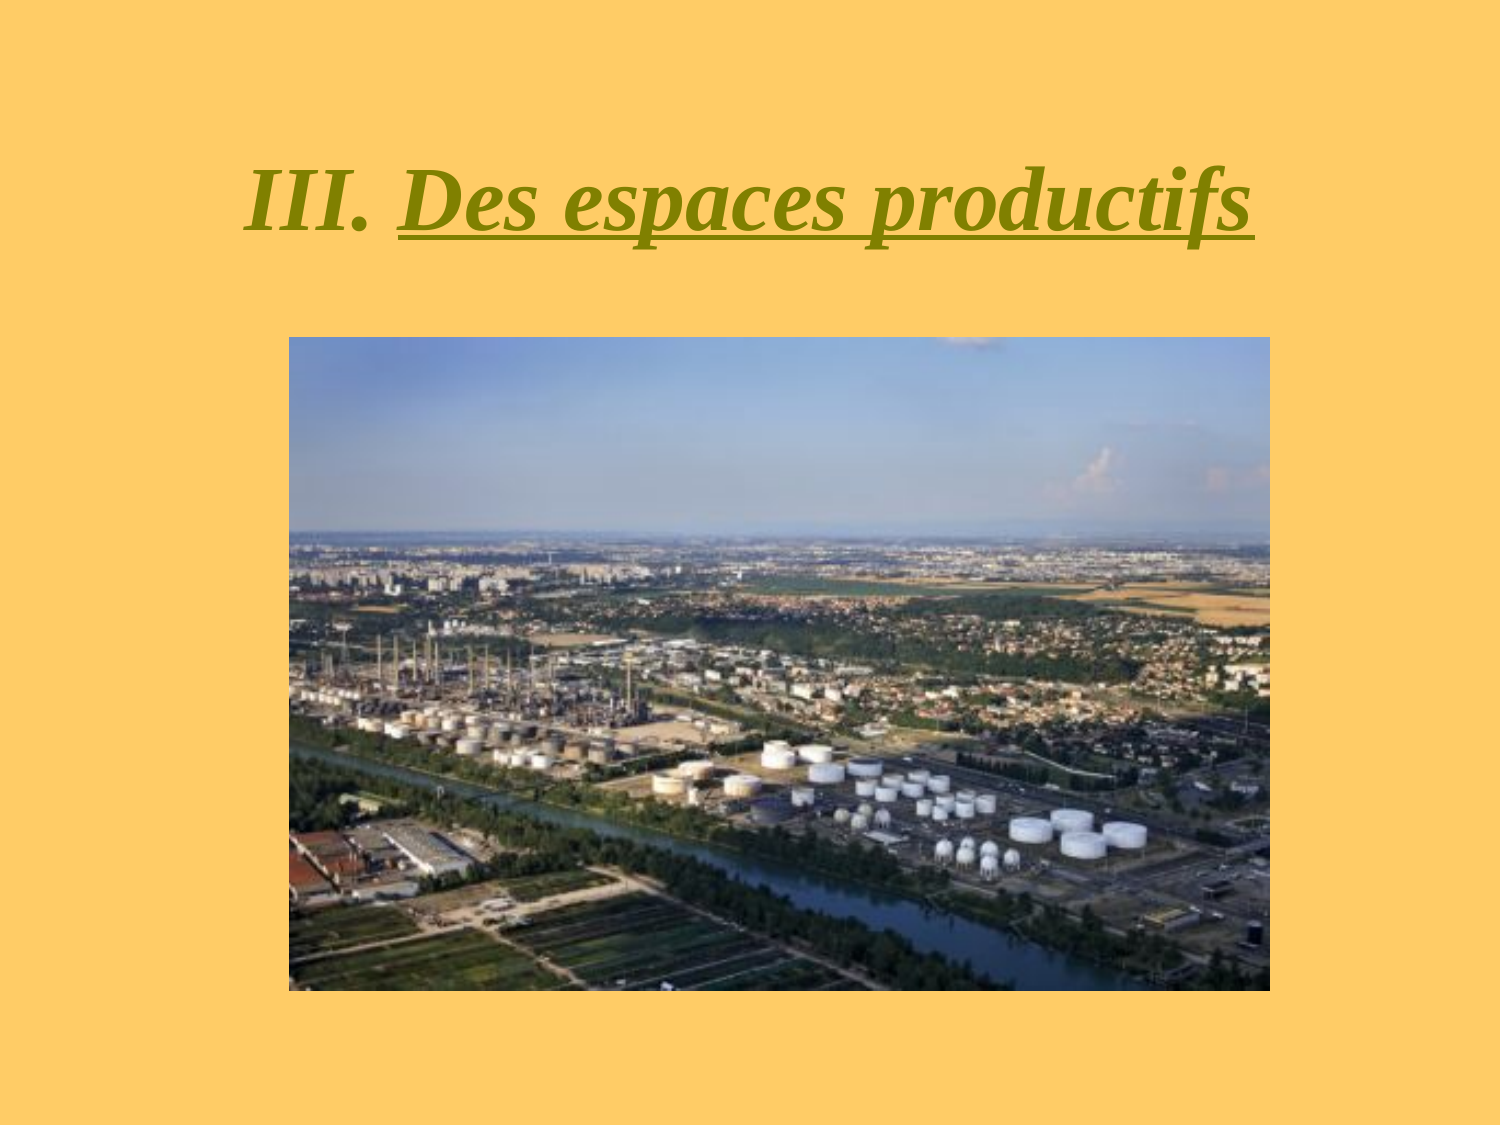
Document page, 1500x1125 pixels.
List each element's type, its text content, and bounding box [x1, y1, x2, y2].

picture [289, 338, 1270, 991]
title III. Des espaces productifs [112, 99, 1388, 288]
